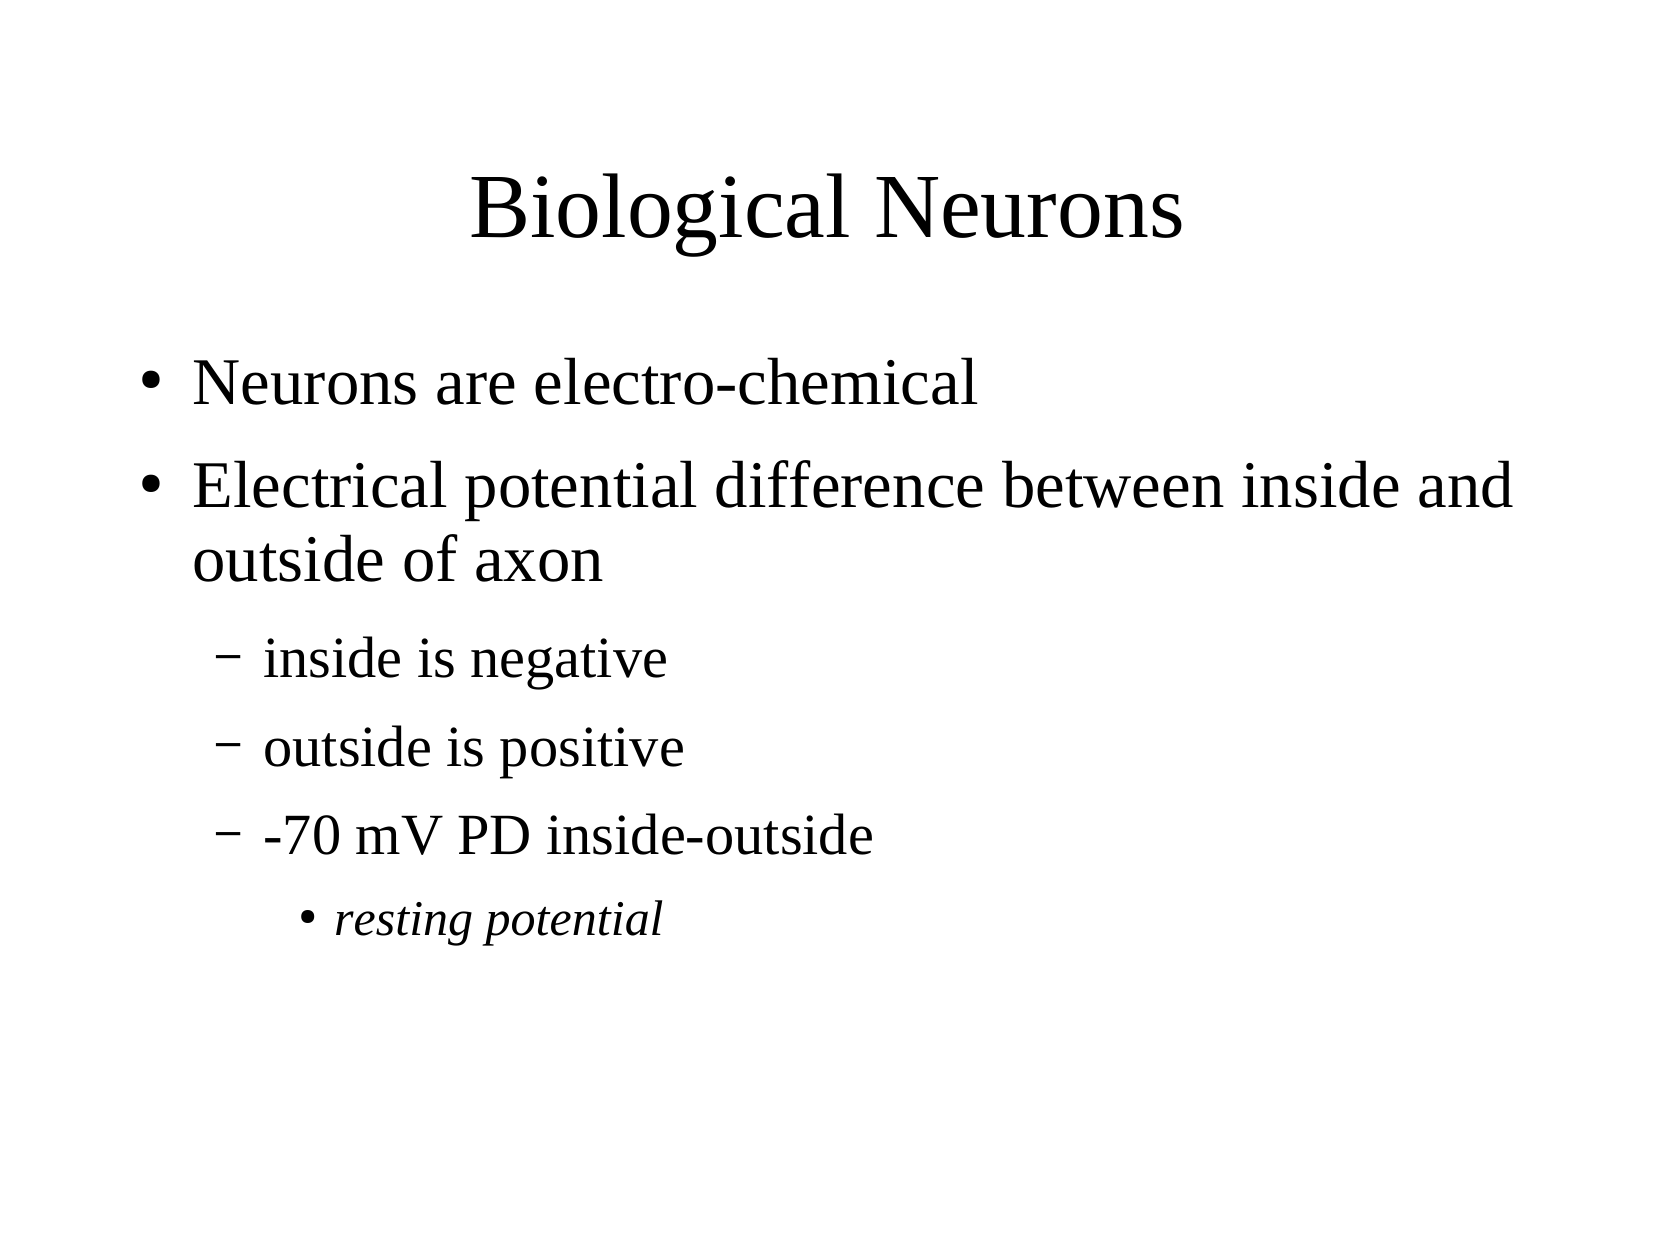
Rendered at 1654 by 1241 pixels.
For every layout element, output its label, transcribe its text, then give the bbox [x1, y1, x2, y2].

title Biological Neurons [121, 102, 1534, 311]
list Neurons are electro-chemical Electrical potential difference between inside and outside of axon inside is negative outside is positive -70 mV PD inside-outside resting potential [121, 344, 1534, 1127]
